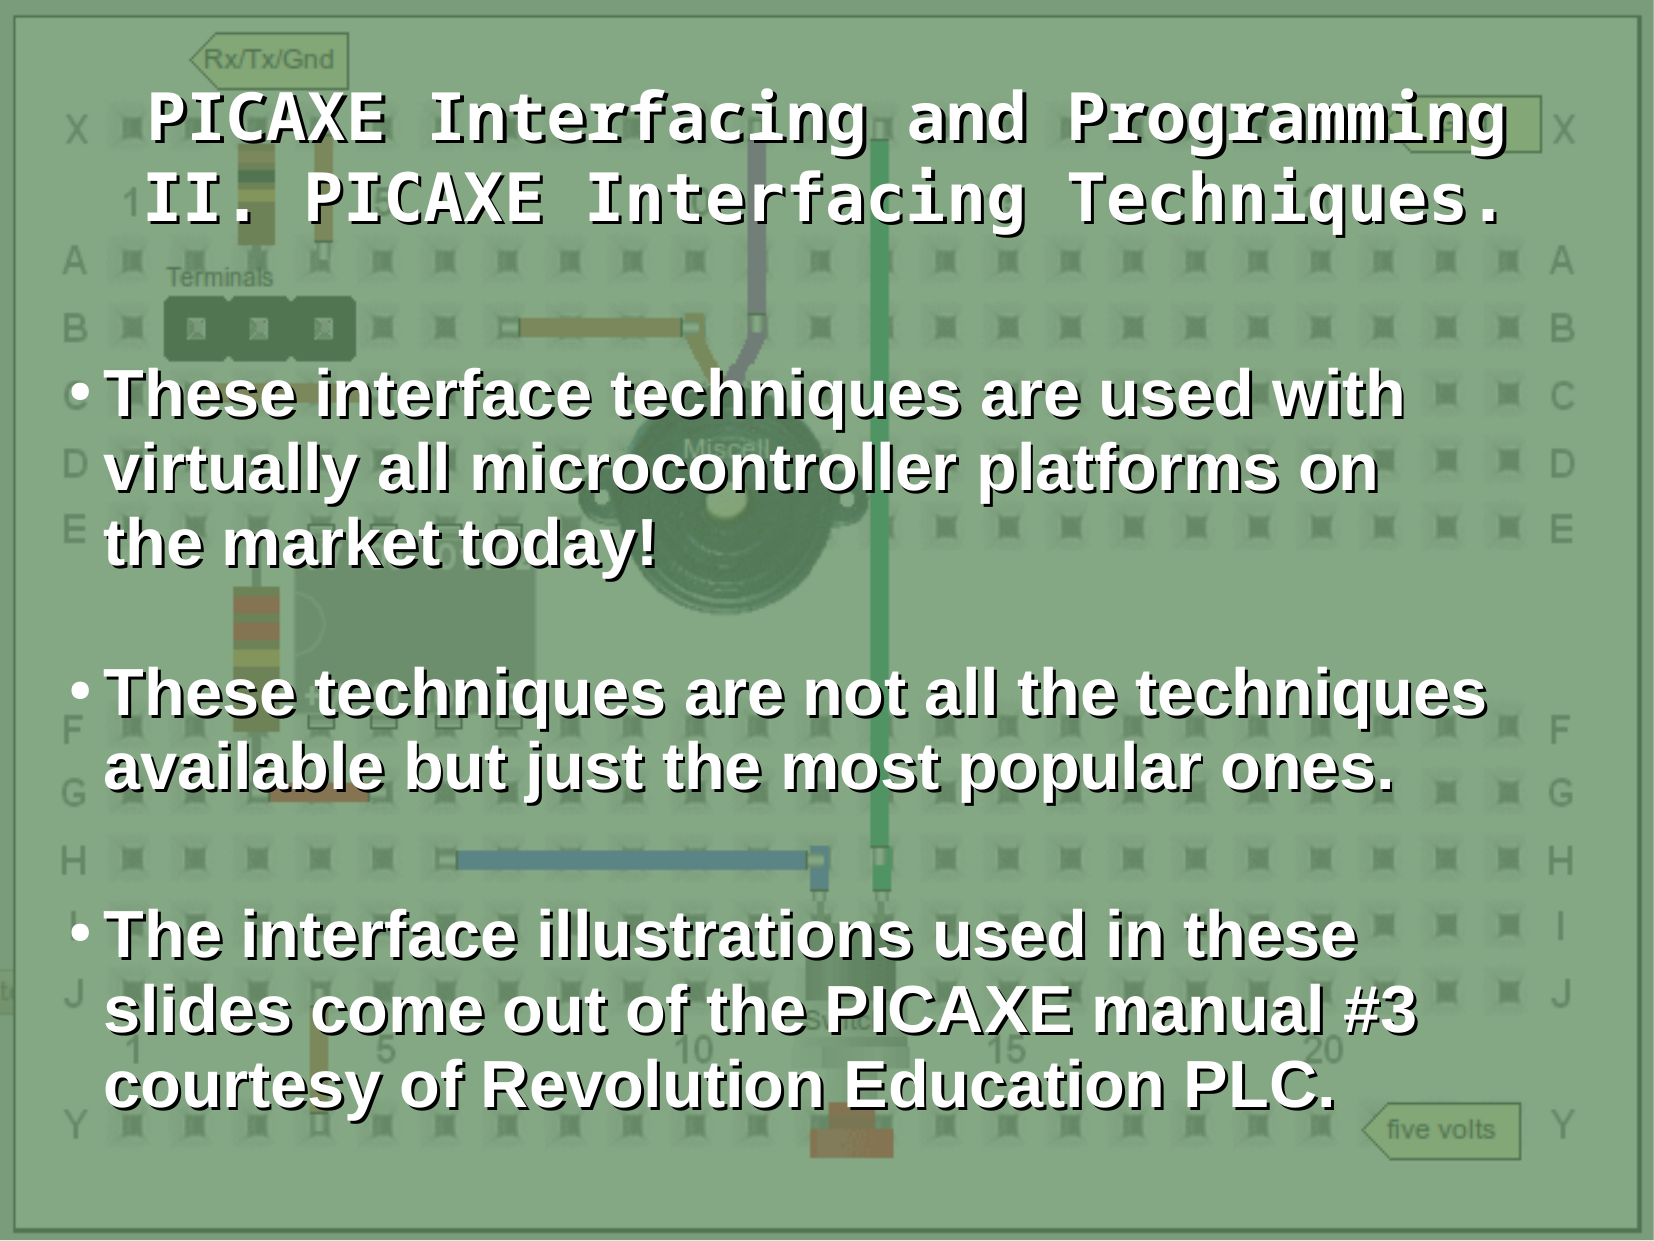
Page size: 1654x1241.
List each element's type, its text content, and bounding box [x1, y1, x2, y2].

text_box [1557, 382, 1561, 1102]
title PICAXE Interfacing and Programming II. PICAXE Interfacing Techniques. [82, 37, 1571, 269]
picture [0, 0, 1654, 1241]
text_box These interface techniques are used with virtually all microcontroller platforms on the market today! These techniques are not all the techniques available but just the most popular ones. The interface illustrations used in these slides come out of the PICAXE manual #3 courtesy of Revolution Education PLC. [68, 301, 1557, 1177]
